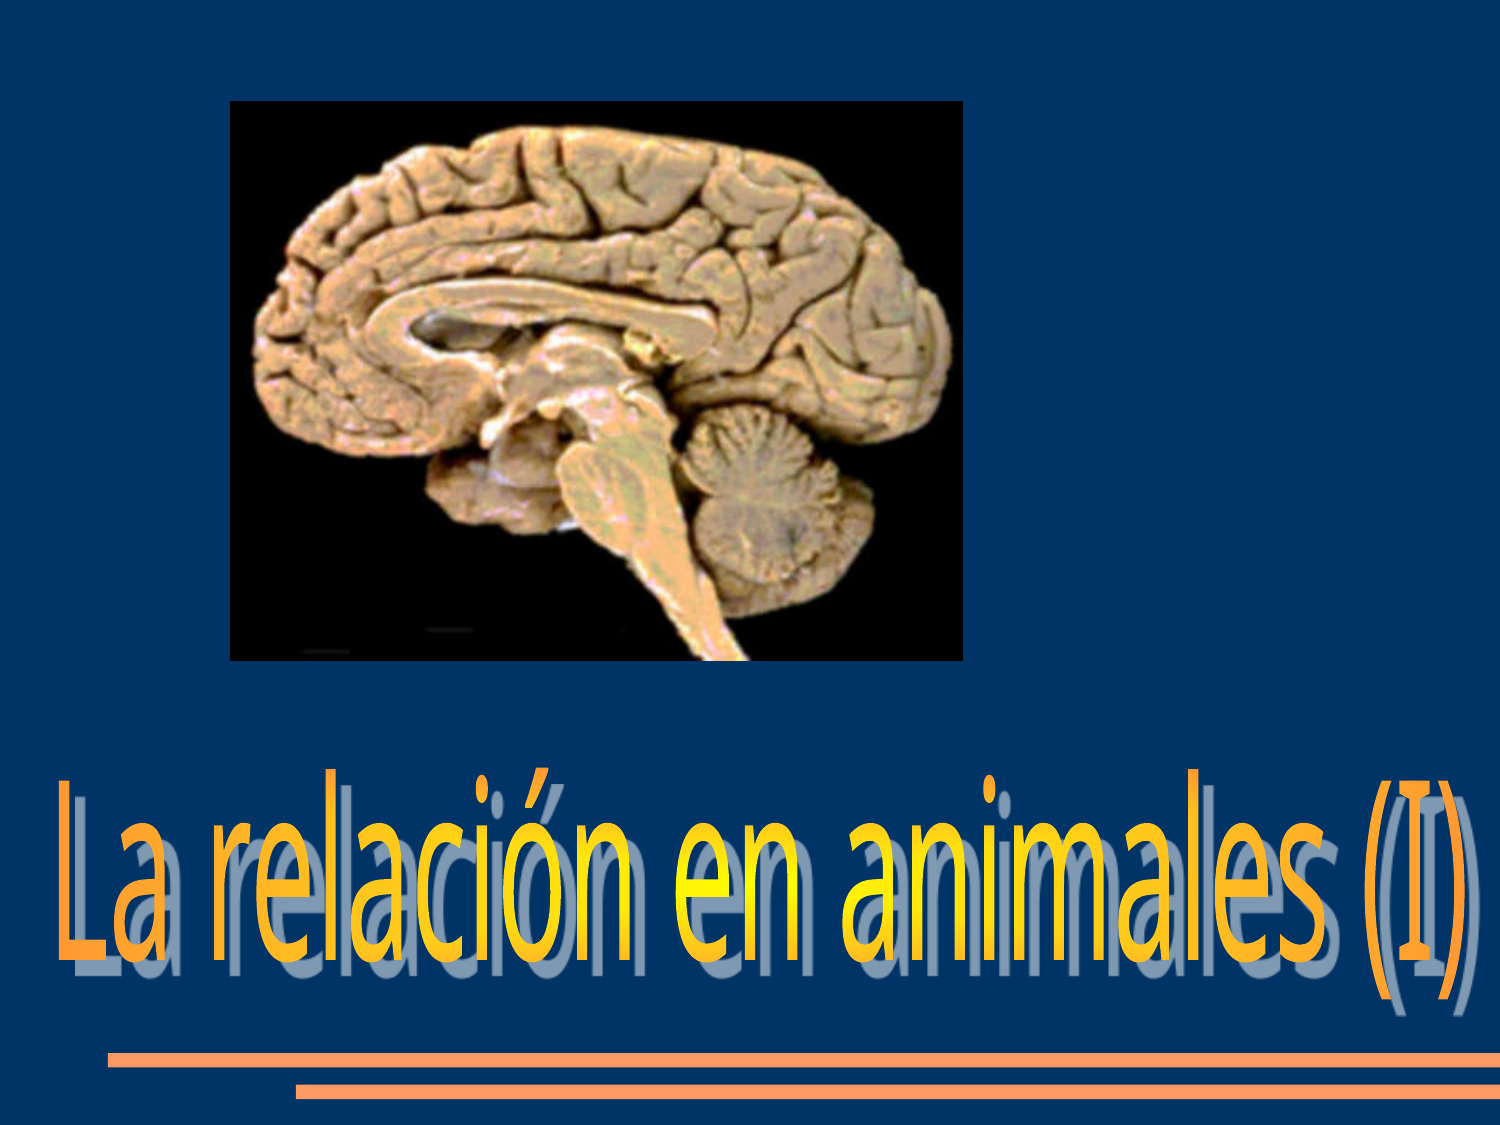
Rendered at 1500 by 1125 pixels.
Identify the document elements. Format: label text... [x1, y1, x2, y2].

text_box La relación en animales (I) [58, 780, 106, 960]
text_box La relación en animales (I) [842, 823, 893, 963]
text_box La relación en animales (I) [325, 769, 336, 960]
text_box La relación en animales (I) [417, 822, 463, 963]
text_box La relación en animales (I) [984, 825, 995, 960]
text_box La relación en animales (I) [744, 822, 798, 960]
text_box La relación en animales (I) [1118, 823, 1169, 963]
text_box La relación en animales (I) [912, 822, 965, 960]
text_box La relación en animales (I) [1364, 780, 1392, 1000]
text_box La relación en animales (I) [214, 822, 251, 960]
picture [230, 101, 963, 661]
text_box La relación en animales (I) [503, 822, 561, 963]
text_box La relación en animales (I) [577, 822, 630, 960]
text_box La relación en animales (I) [1279, 822, 1325, 963]
text_box La relación en animales (I) [1214, 822, 1269, 963]
text_box La relación en animales (I) [675, 822, 729, 963]
text_box La relación en animales (I) [350, 823, 402, 963]
text_box La relación en animales (I) [114, 823, 165, 963]
text_box La relación en animales (I) [525, 767, 549, 808]
text_box La relación en animales (I) [256, 822, 310, 963]
text_box La relación en animales (I) [1437, 780, 1465, 1000]
text_box La relación en animales (I) [1399, 780, 1430, 960]
text_box La relación en animales (I) [476, 825, 487, 960]
text_box La relación en animales (I) [1188, 769, 1199, 960]
text_box La relación en animales (I) [1014, 822, 1104, 960]
